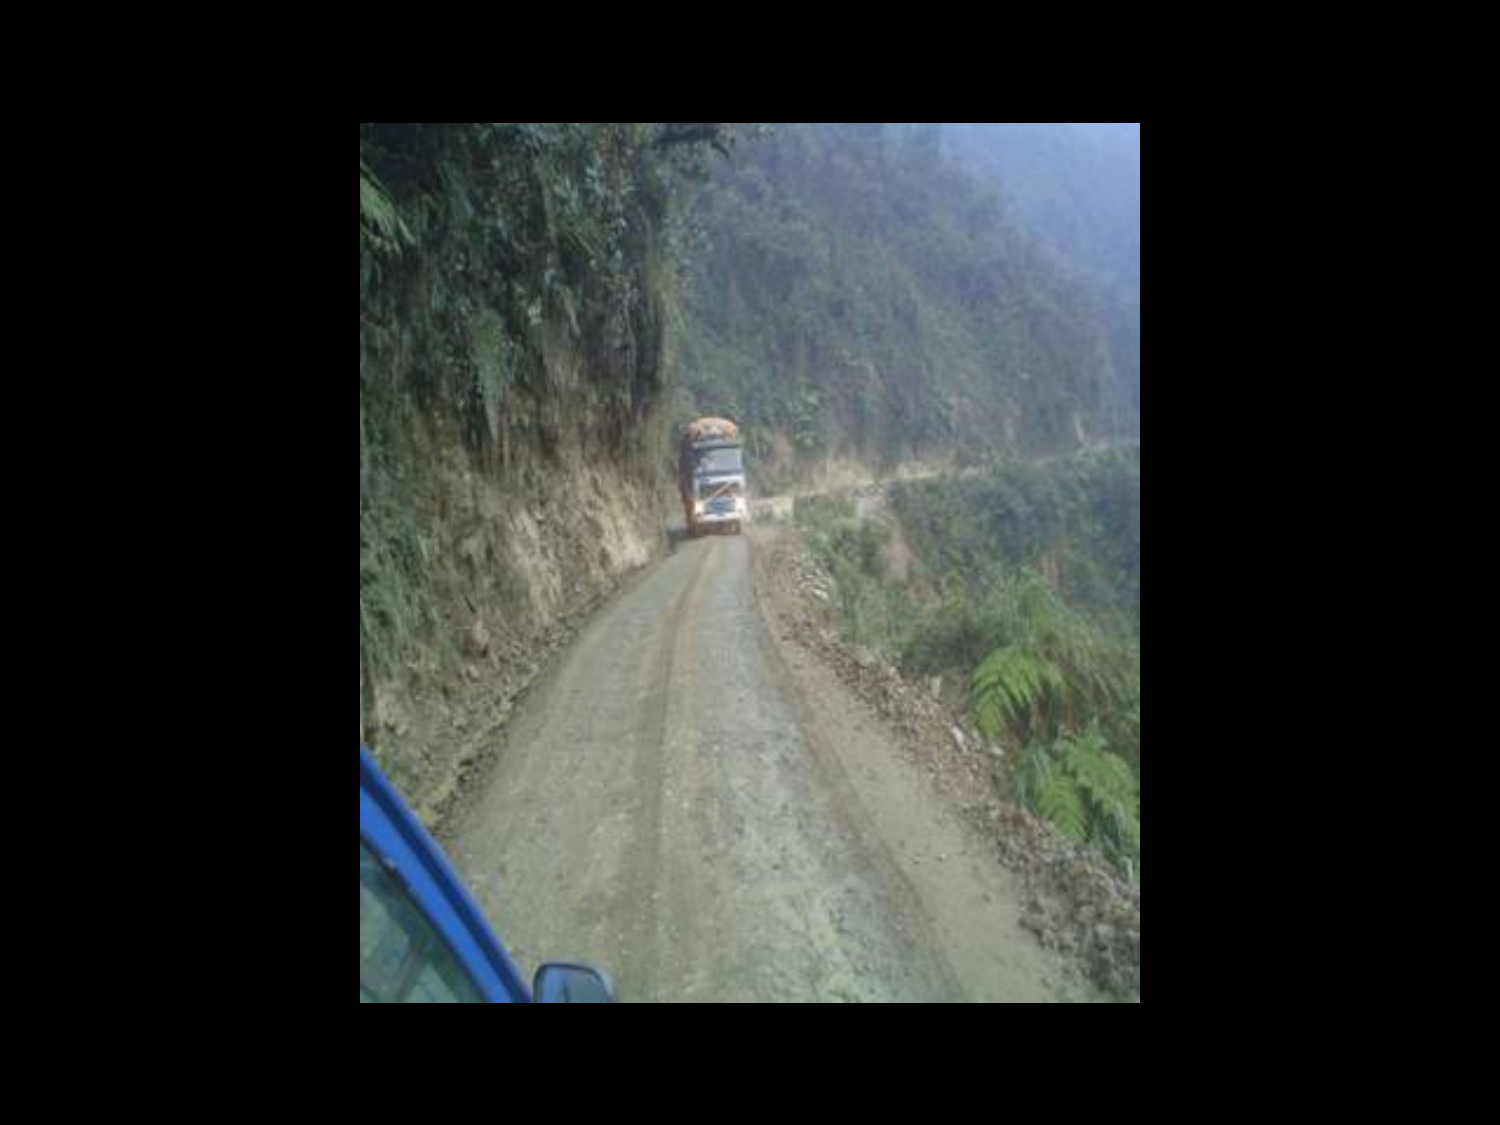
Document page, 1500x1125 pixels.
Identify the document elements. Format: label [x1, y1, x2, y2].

picture [360, 123, 1140, 1003]
